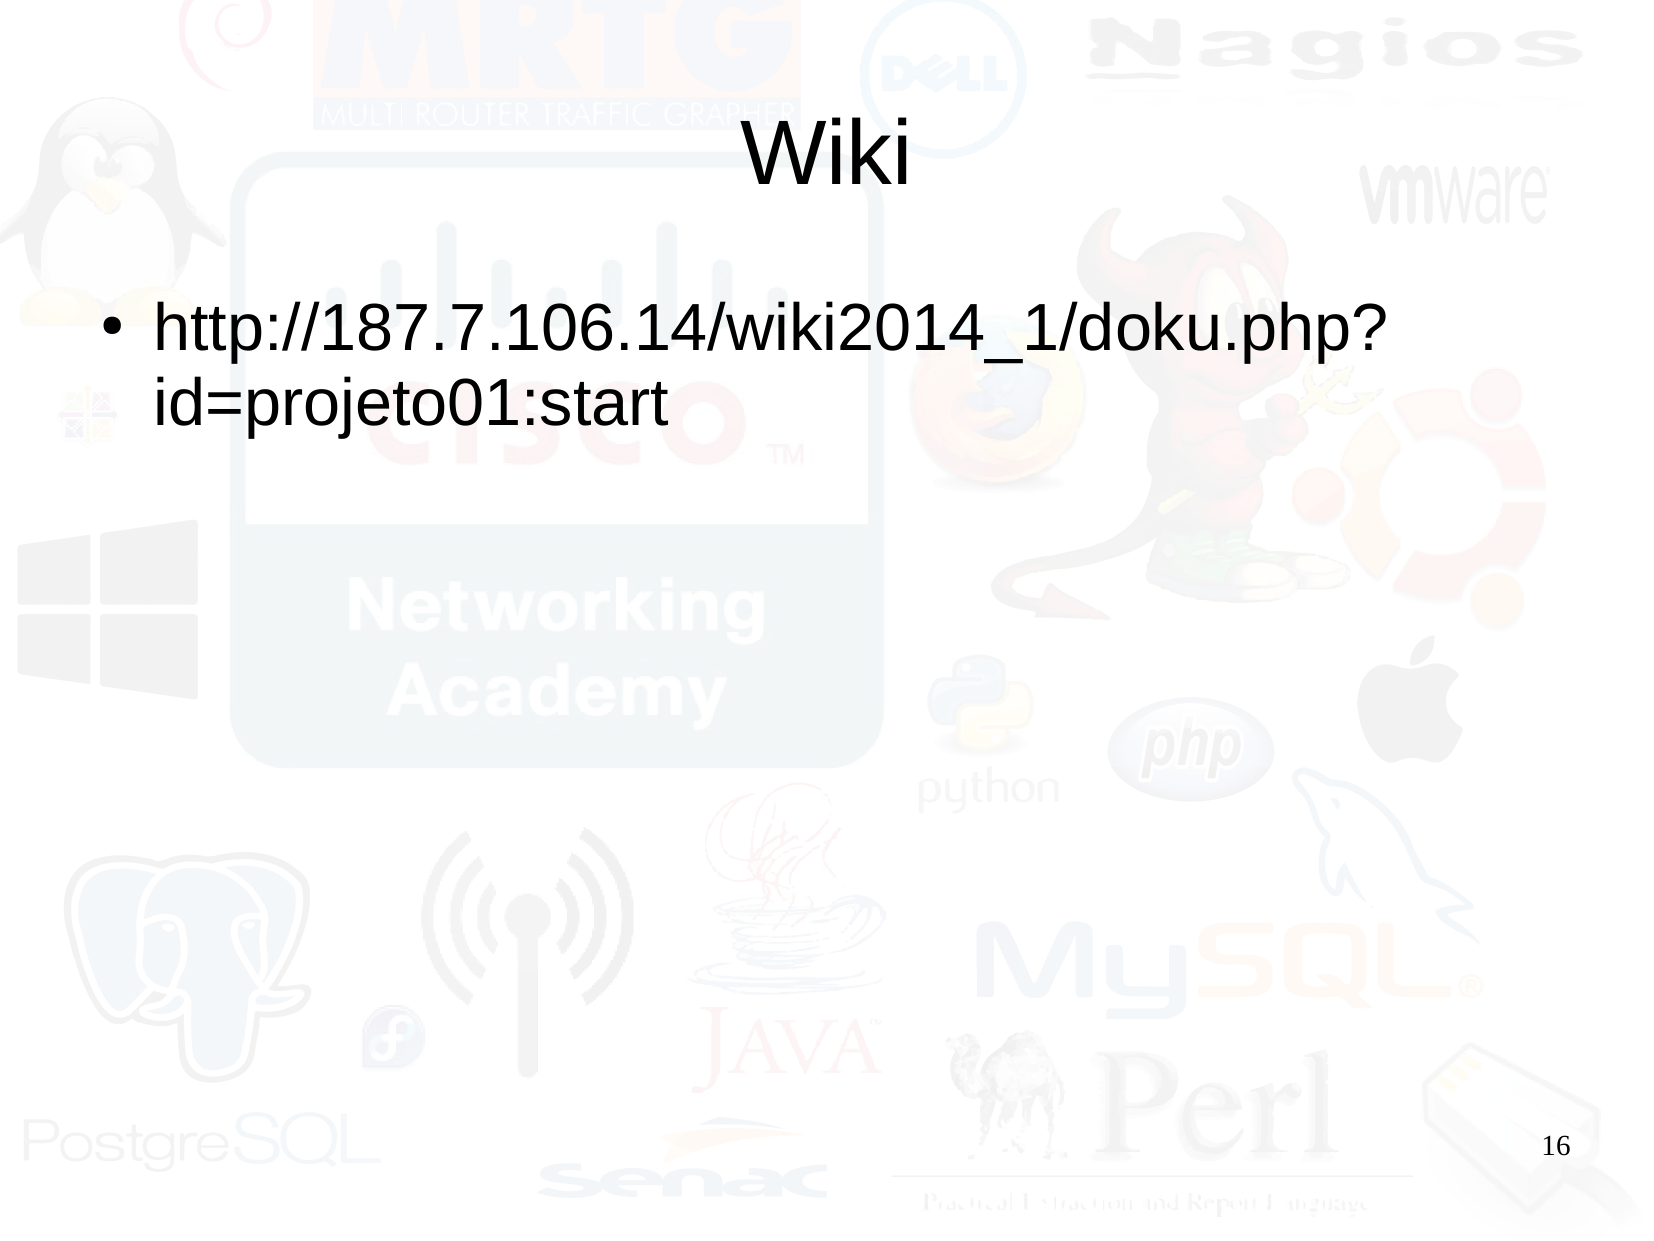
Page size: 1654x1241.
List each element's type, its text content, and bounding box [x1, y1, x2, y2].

title Wiki [82, 49, 1571, 257]
picture [0, 0, 1654, 1241]
list http://187.7.106.14/wiki2014_1/doku.php?id=projeto01:start [82, 290, 1571, 1010]
